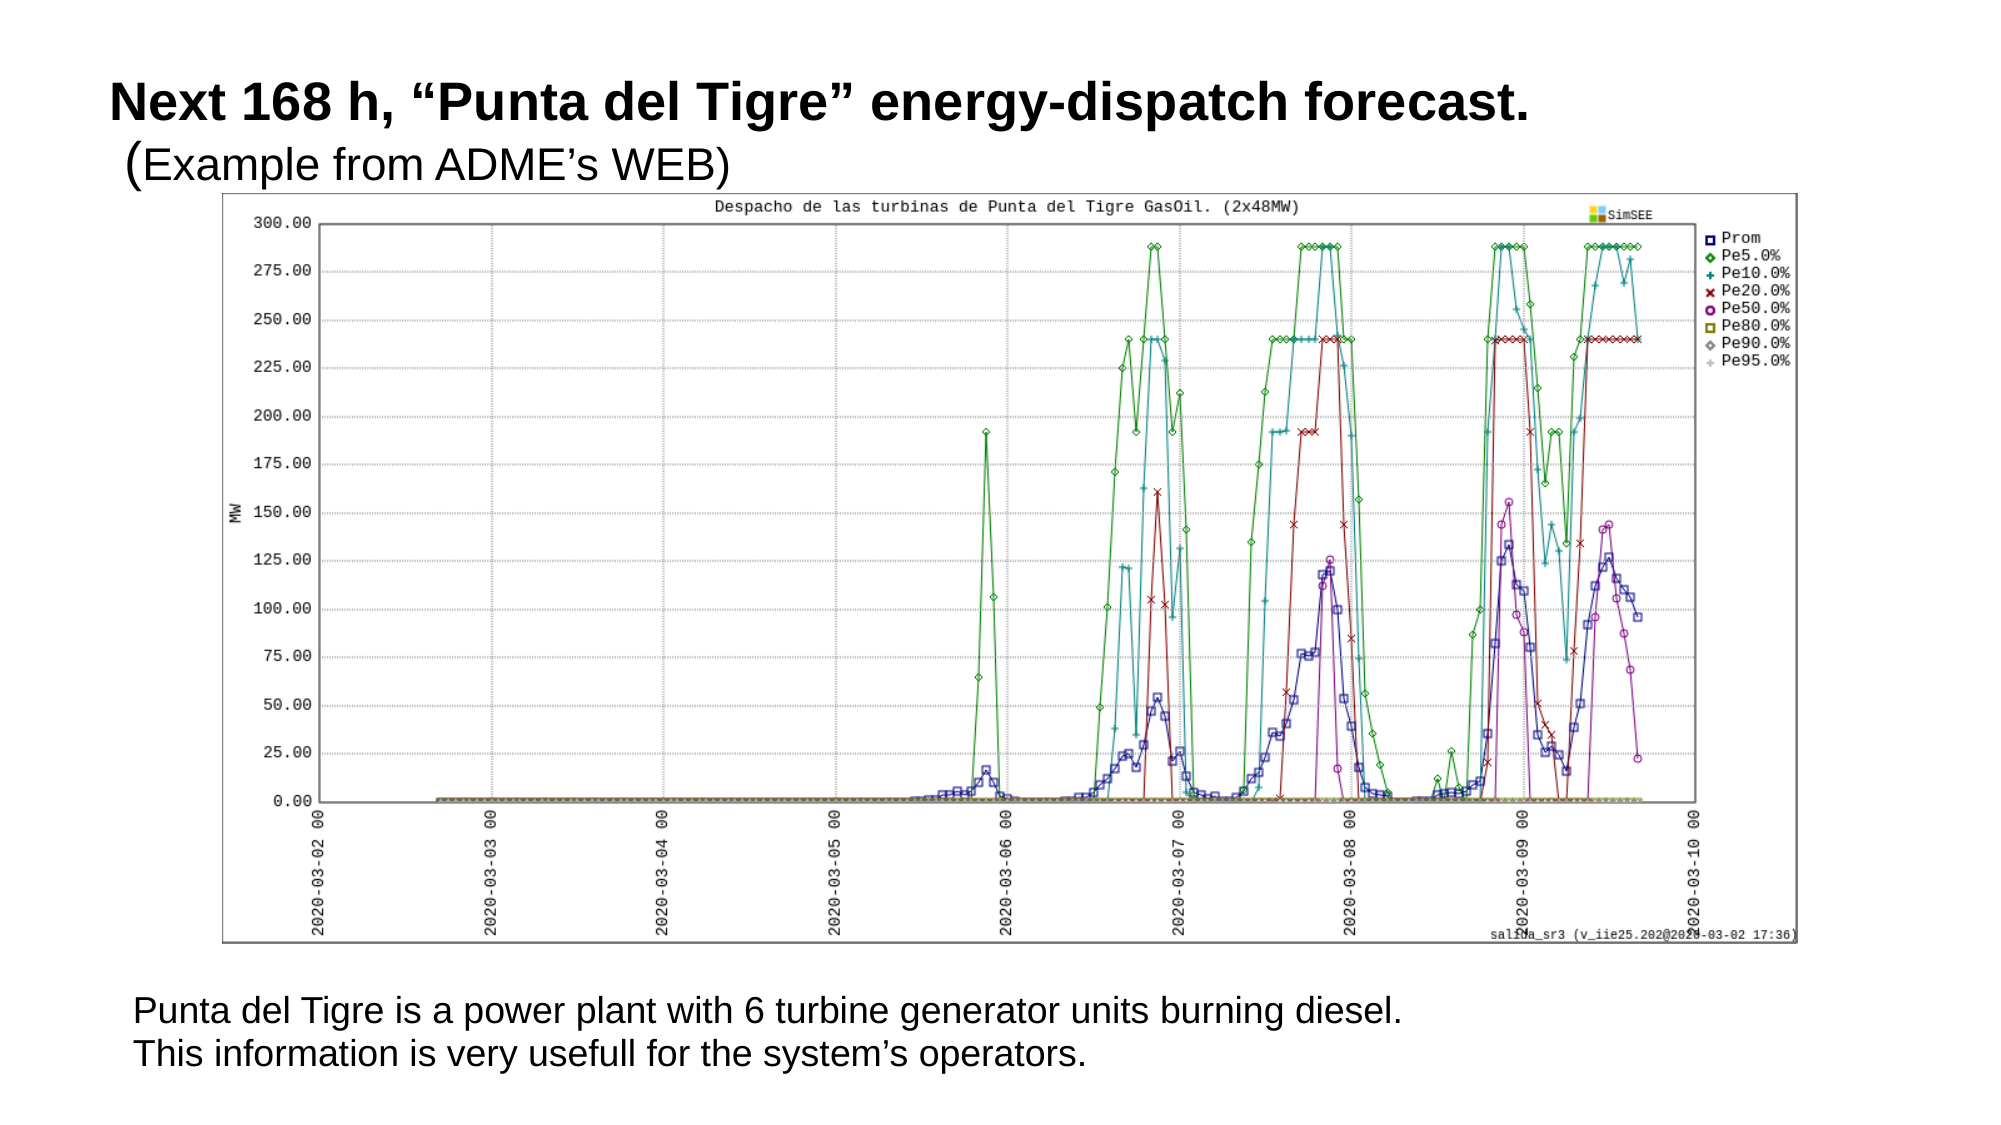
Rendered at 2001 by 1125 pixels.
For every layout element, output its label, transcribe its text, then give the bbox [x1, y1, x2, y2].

picture [222, 200, 1798, 944]
text_box Punta del Tigre is a power plant with 6 turbine generator units burning diesel. This information is very usefull for the system’s operators. [118, 982, 1772, 1082]
text_box Next 168 h, “Punta del Tigre” energy-dispatch forecast. (Example from ADME’s WEB) [94, 63, 1926, 200]
